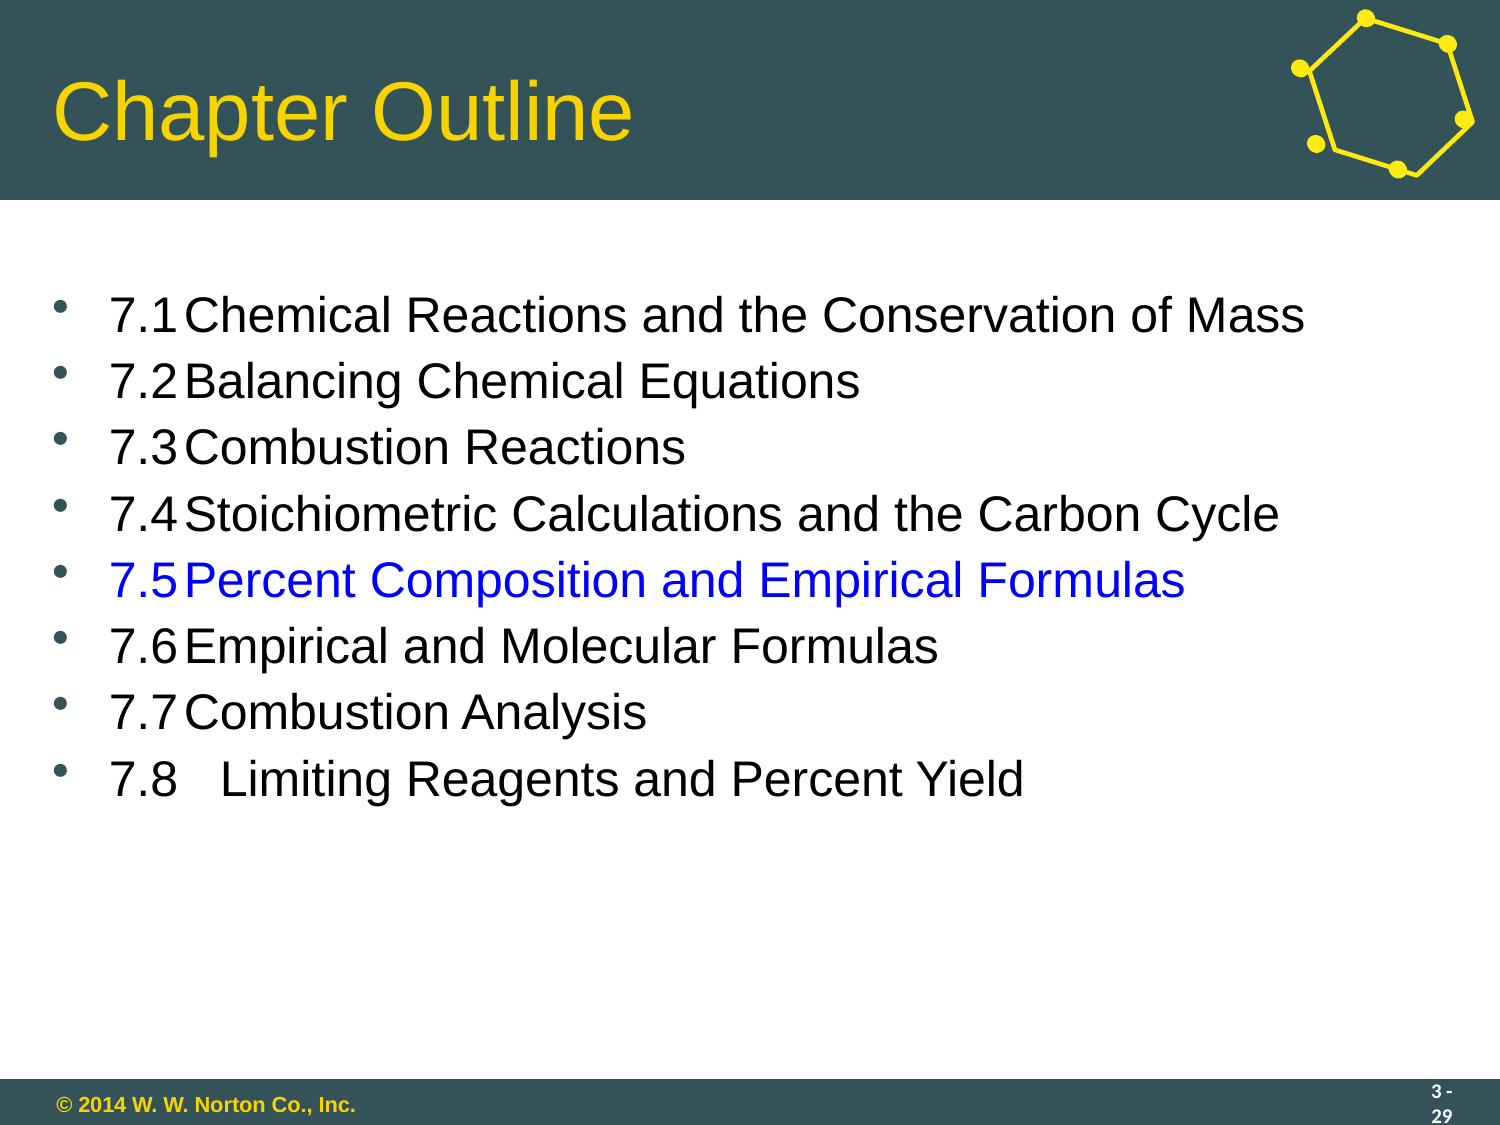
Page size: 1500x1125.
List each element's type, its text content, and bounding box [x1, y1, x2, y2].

slide_number 3 - <number> [1411, 1086, 1468, 1119]
title Chapter Outline [37, 19, 1118, 195]
list 7.1 Chemical Reactions and the Conservation of Mass 7.2 Balancing Chemical Equations 7.3 Combustion Reactions 7.4 Stoichiometric Calculations and the Carbon Cycle 7.5 Percent Composition and Empirical Formulas 7.6 Empirical and Molecular Formulas 7.7 Combustion Analysis 7.8 Limiting Reagents and Percent Yield [37, 275, 1363, 850]
